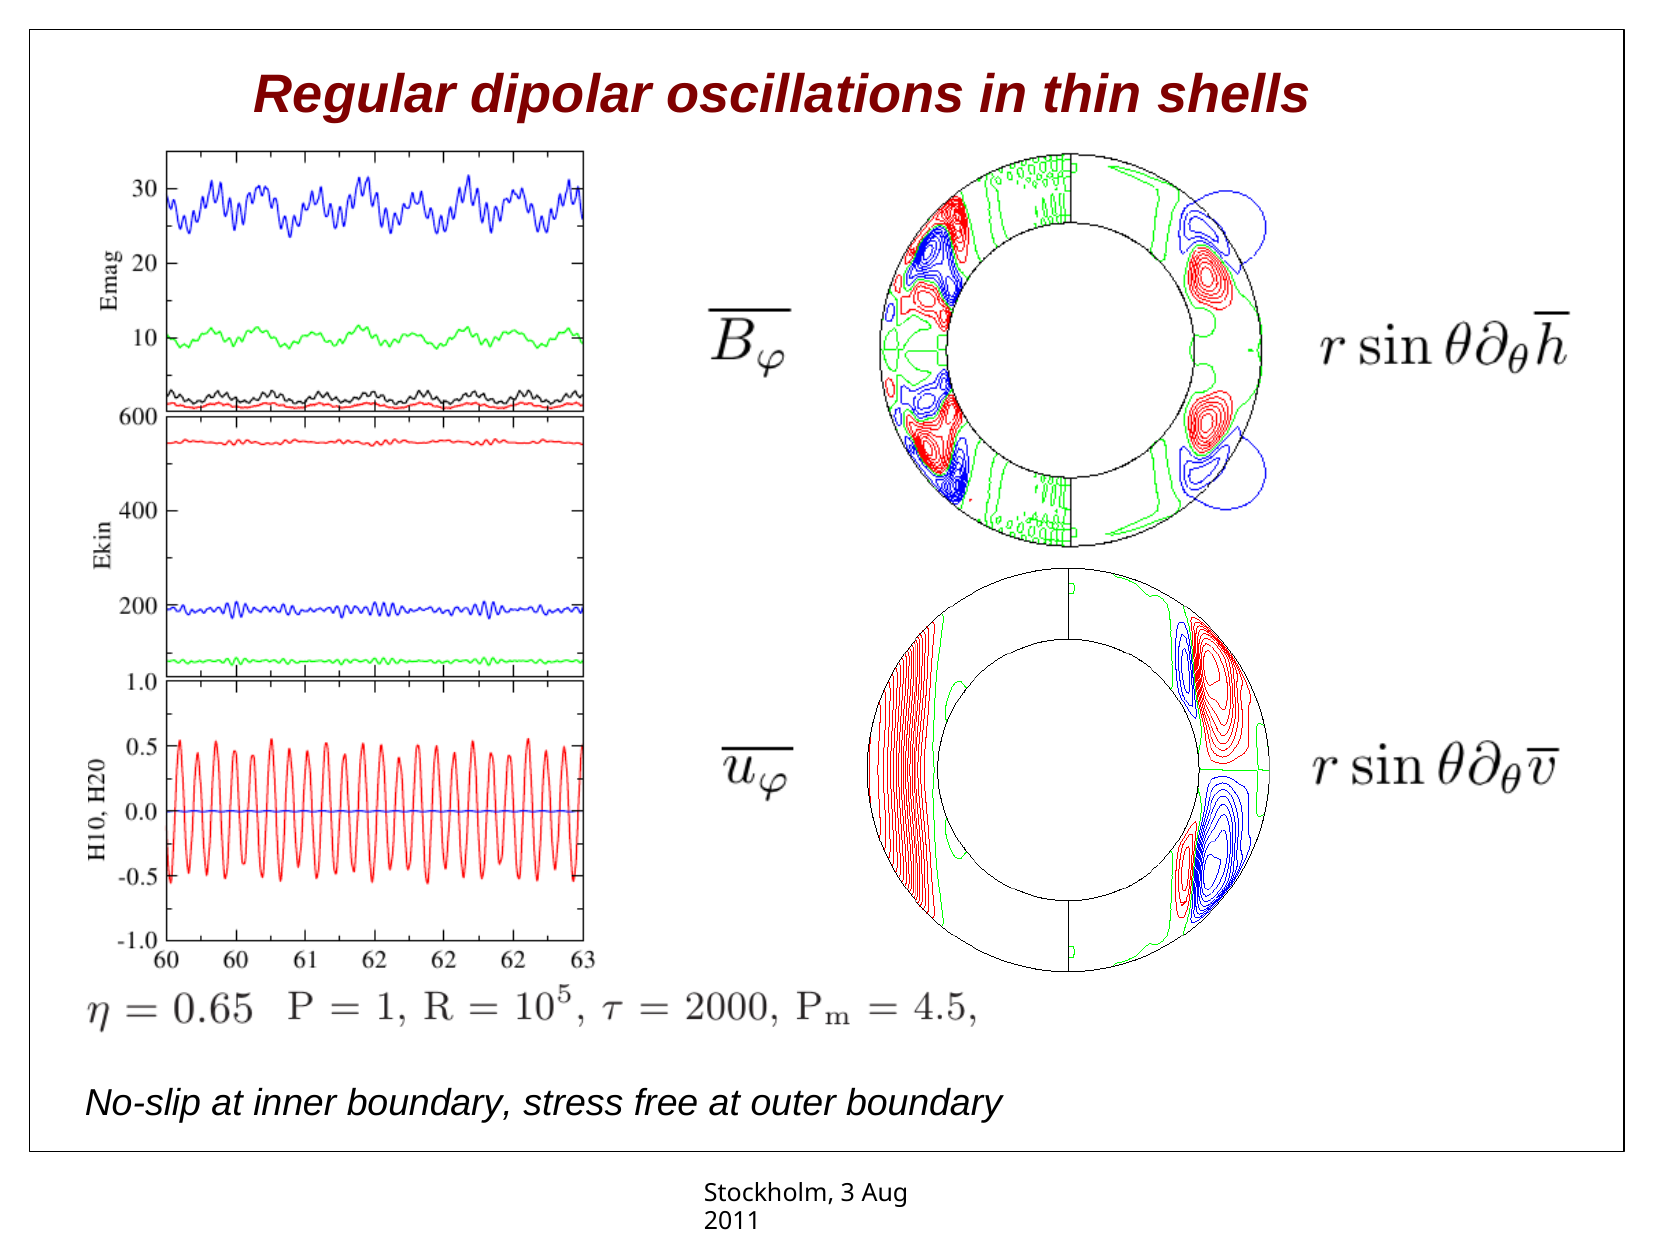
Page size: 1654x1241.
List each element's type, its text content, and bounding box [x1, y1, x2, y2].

picture [1299, 739, 1575, 798]
text_box No-slip at inner boundary, stress free at outer boundary [70, 1074, 1018, 1132]
text_box Stockholm, 3 Aug 2011 [689, 1172, 965, 1216]
text_box Regular dipolar oscillations in thin shells [238, 56, 1328, 133]
picture [77, 59, 1584, 1041]
picture [708, 738, 806, 806]
